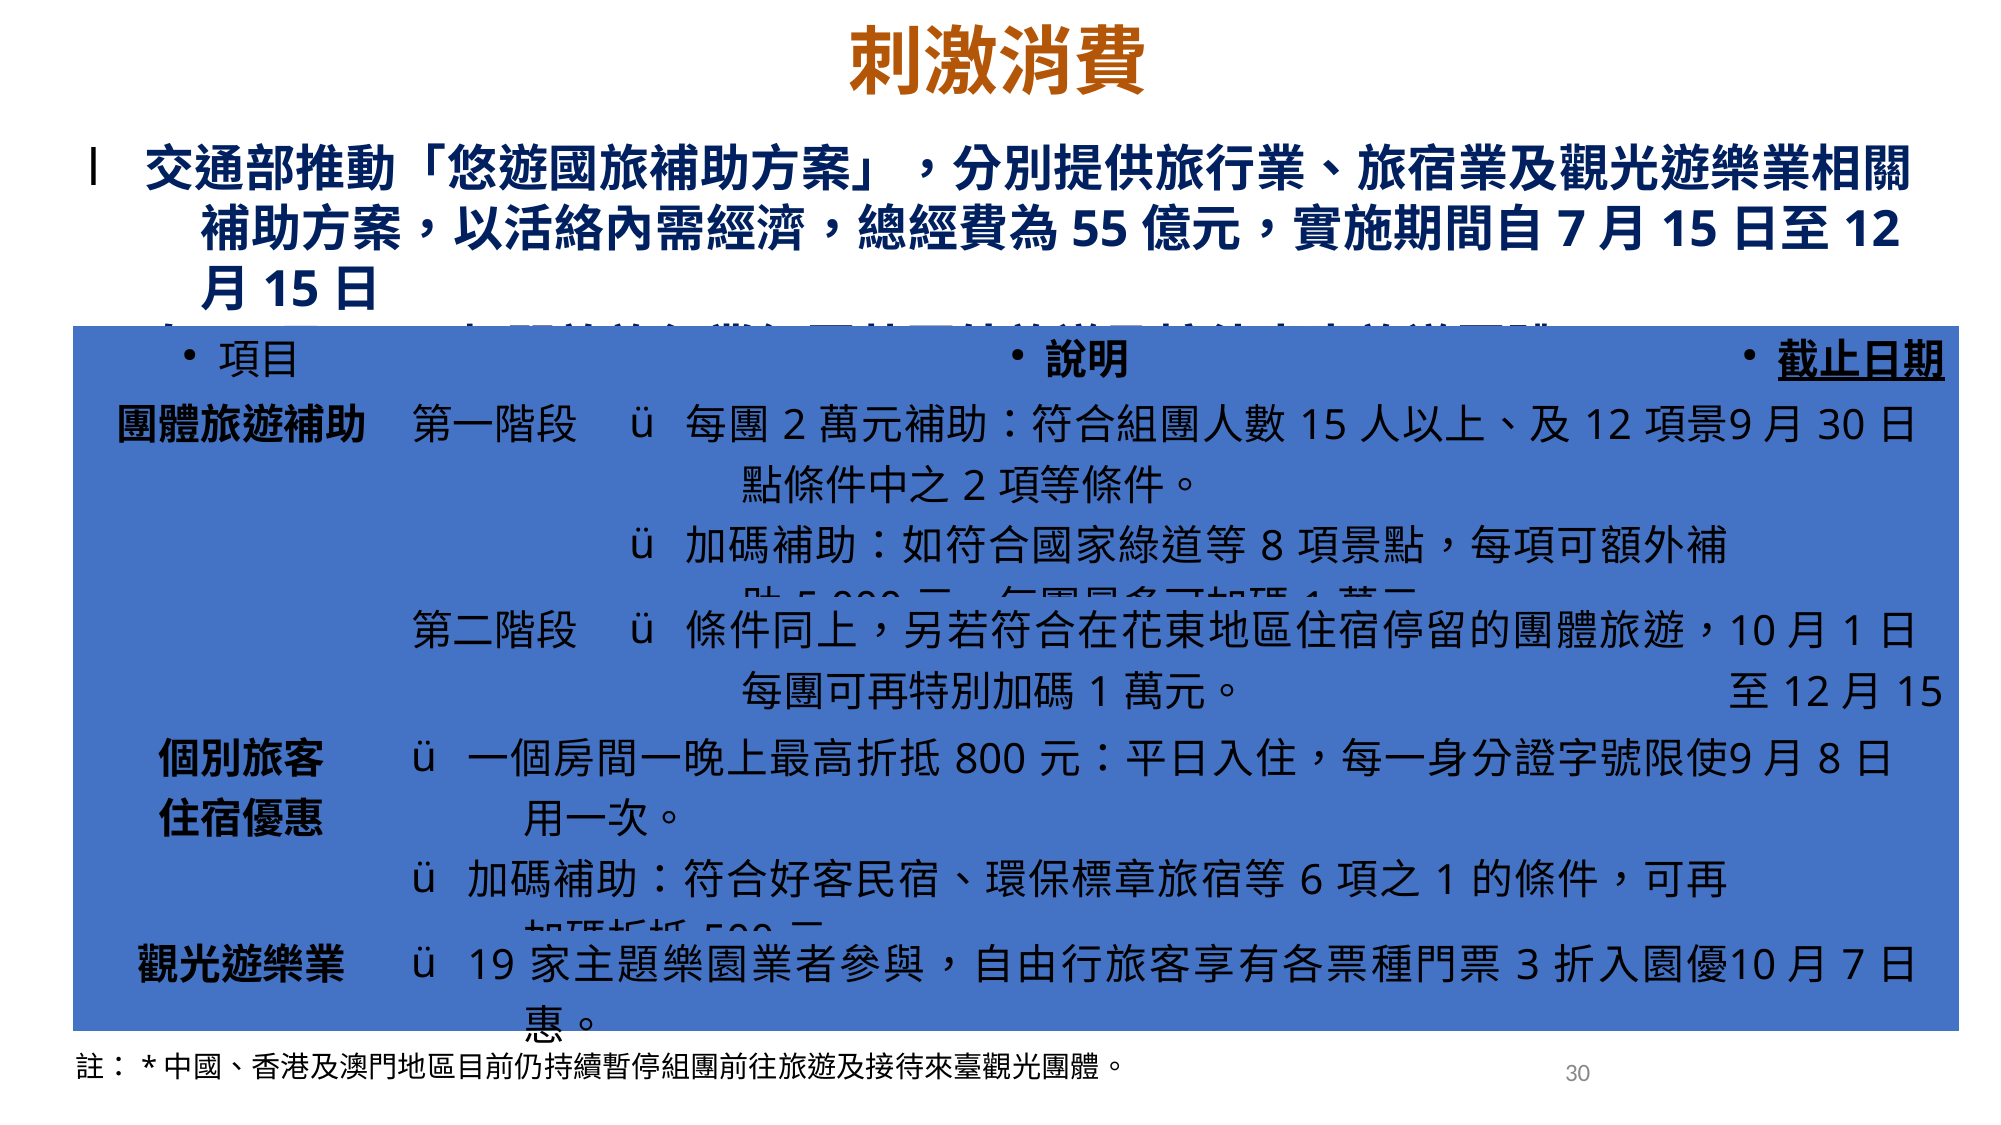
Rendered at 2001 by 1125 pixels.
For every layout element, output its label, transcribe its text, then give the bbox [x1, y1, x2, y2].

table_cell 9月8日 [1729, 725, 1959, 931]
table_header 項目 [73, 326, 411, 391]
table_cell 10月7日 [1729, 931, 1959, 1031]
table_cell 條件同上，另若符合在花東地區住宿停留的團體旅遊，每團可再特別加碼1萬元。 [629, 597, 1729, 725]
table_cell 10月1日至12月15日 [1729, 597, 1959, 725]
table_cell 19家主題樂園業者參與，自由行旅客享有各票種門票3折入園優惠。 [411, 931, 1729, 1031]
table_cell 第一階段 [411, 391, 629, 597]
table_cell 第二階段 [411, 597, 629, 725]
text_box 交通部推動「悠遊國旅補助方案」，分別提供旅行業、旅宿業及觀光遊樂業相關補助方案，以活絡內需經濟，總經費為55億元，實施期間自7月15日至12月15日 自10月13日起開放旅行業組團赴國外旅遊及接待來臺旅遊團體* [72, 128, 1928, 326]
text_box [1550, 1041, 2000, 1102]
text_box 刺激消費 [248, 0, 1748, 118]
table_cell 團體旅遊補助 [73, 391, 411, 725]
table_cell 觀光遊樂業 [73, 931, 411, 1031]
text_box 註：*中國、香港及澳門地區目前仍持續暫停組團前往旅遊及接待來臺觀光團體。 [60, 1040, 1553, 1091]
table_cell 一個房間一晚上最高折抵800元：平日入住，每一身分證字號限使用一次。 加碼補助：符合好客民宿、環保標章旅宿等6項之1的條件，可再加碼折抵500元。 [411, 725, 1729, 931]
table_cell 9月30日 [1729, 391, 1959, 597]
table_header 說明 [411, 326, 1729, 391]
table_header 截止日期 [1729, 326, 1959, 391]
table_cell 每團2萬元補助：符合組團人數15人以上、及12項景點條件中之2項等條件。 加碼補助：如符合國家綠道等8項景點，每項可額外補助5,000元，每團最多可加碼1萬元。 [629, 391, 1729, 597]
table_cell 個別旅客 住宿優惠 [73, 725, 411, 931]
